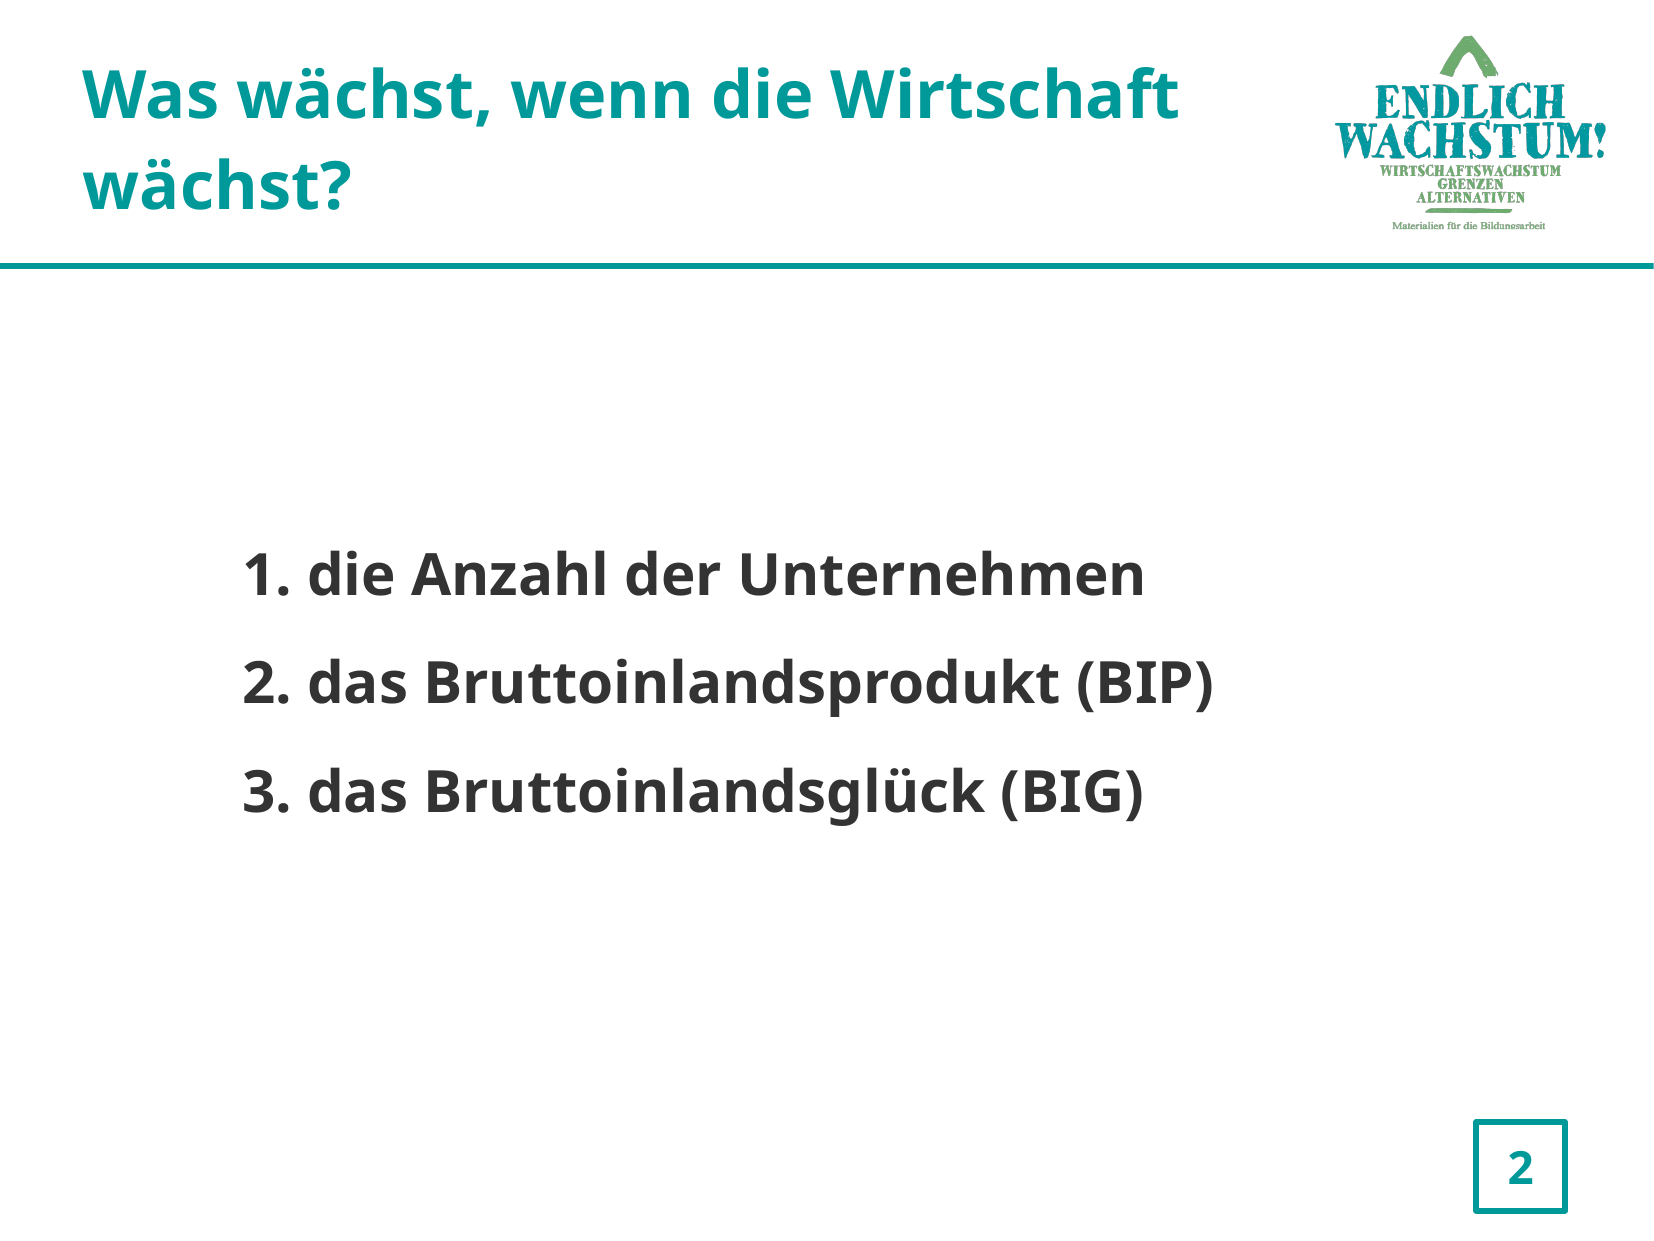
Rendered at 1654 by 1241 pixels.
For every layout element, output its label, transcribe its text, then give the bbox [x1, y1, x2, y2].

title Was wächst, wenn die Wirtschaft wächst? [82, 0, 1441, 288]
list 1. die Anzahl der Unternehmen 2. das Bruttoinlandsprodukt (BIP) 3. das Bruttoinlandsglück (BIG) [242, 315, 1654, 1016]
picture [1441, 35, 1607, 231]
